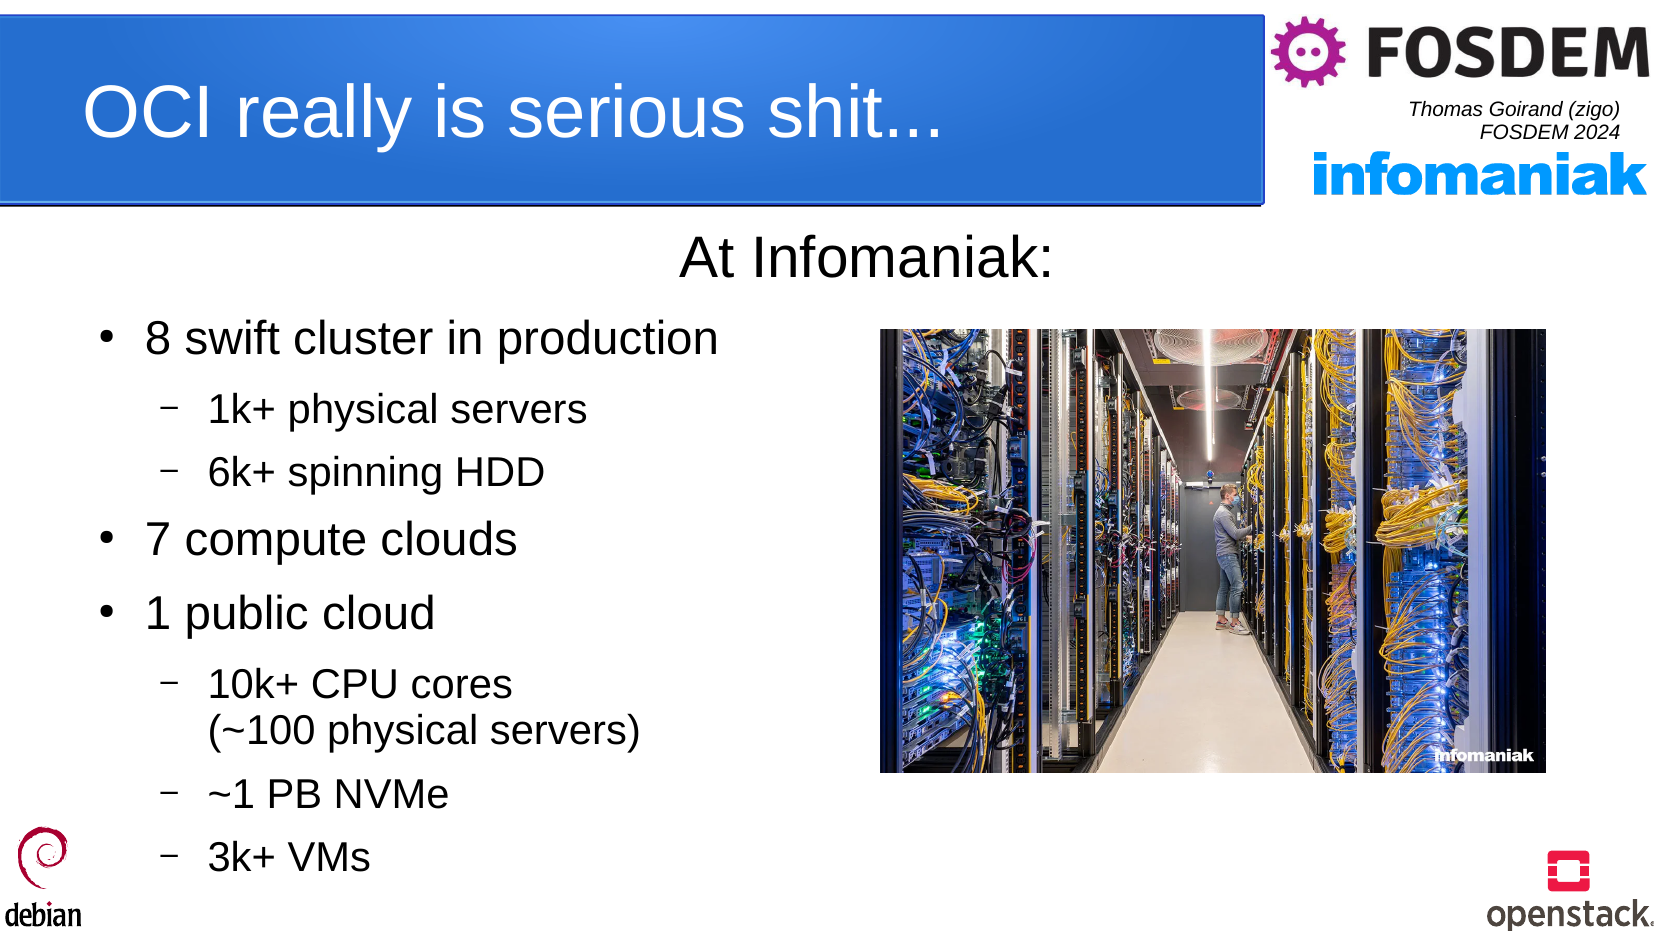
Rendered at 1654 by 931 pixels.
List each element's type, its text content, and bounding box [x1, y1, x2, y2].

list At Infomaniak: 8 swift cluster in production 1k+ physical servers 6k+ spinning HDD 7 compute clouds 1 public cloud 10k+ CPU cores (~100 physical servers) ~1 PB NVMe 3k+ VMs [82, 224, 1591, 886]
picture [1314, 151, 1647, 195]
title OCI really is serious shit... [82, 35, 1235, 189]
picture [880, 329, 1546, 773]
picture [1269, 14, 1651, 90]
